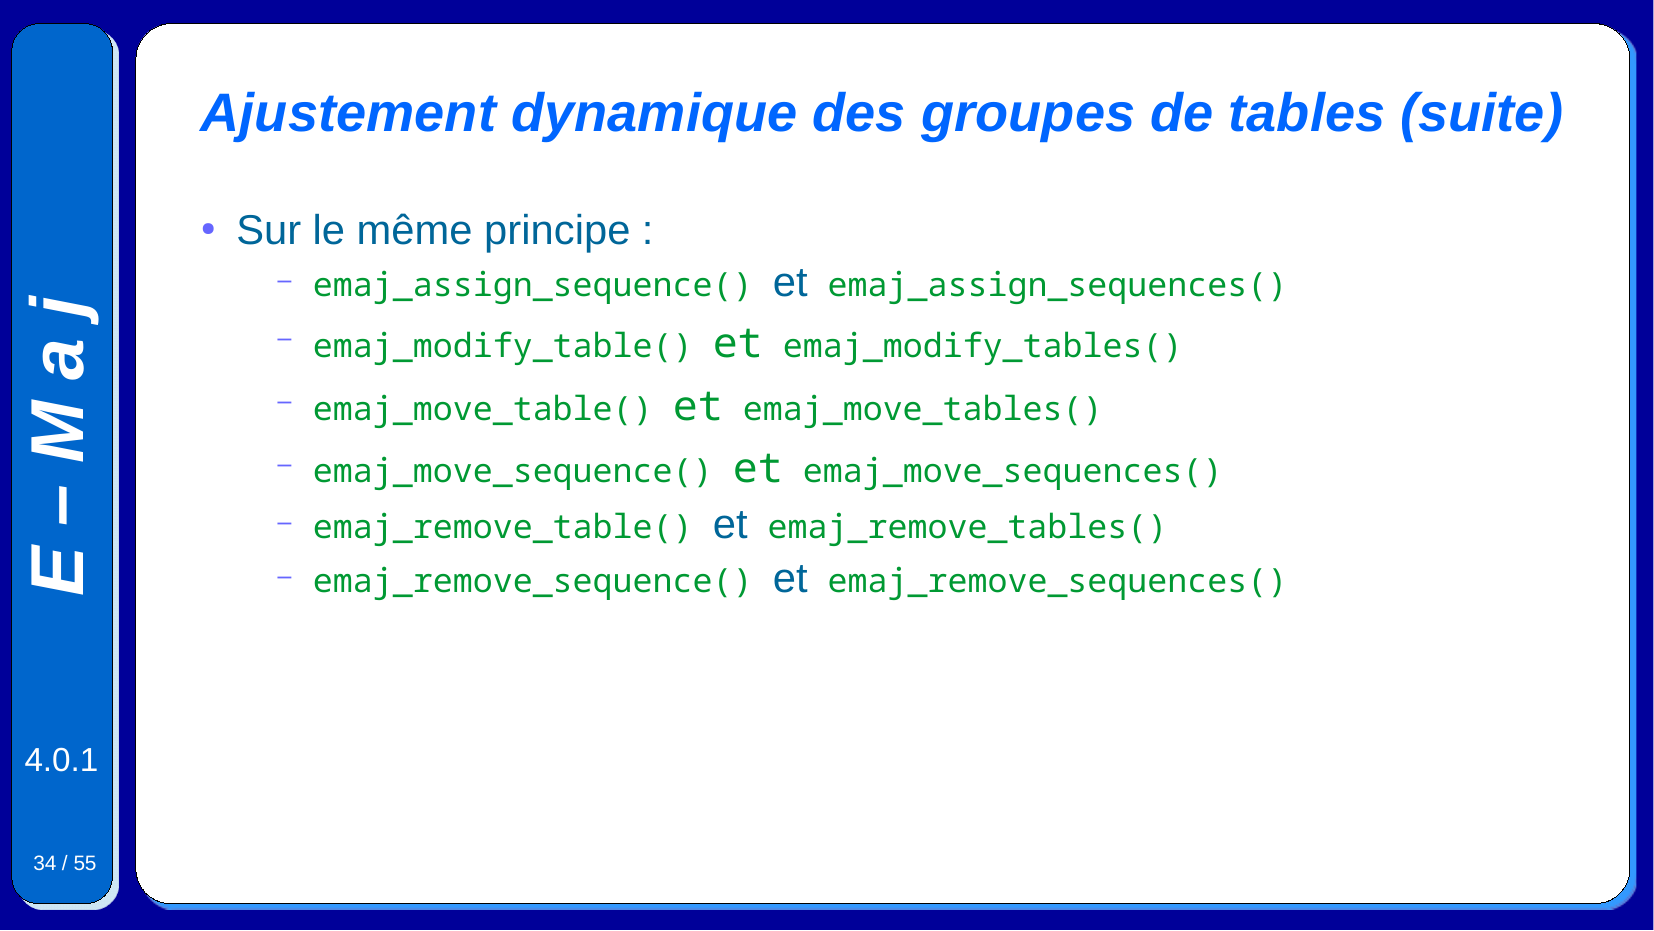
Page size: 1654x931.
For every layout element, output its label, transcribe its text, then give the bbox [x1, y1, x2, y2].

title Ajustement dynamique des groupes de tables (suite) [200, 34, 1575, 191]
list Sur le même principe : emaj_assign_sequence() et emaj_assign_sequences() emaj_modify_table() et emaj_modify_tables() emaj_move_table() et emaj_move_tables() emaj_move_sequence() et emaj_move_sequences() emaj_remove_table() et emaj_remove_tables() emaj_remove_sequence() et emaj_remove_sequences() [177, 206, 1587, 829]
